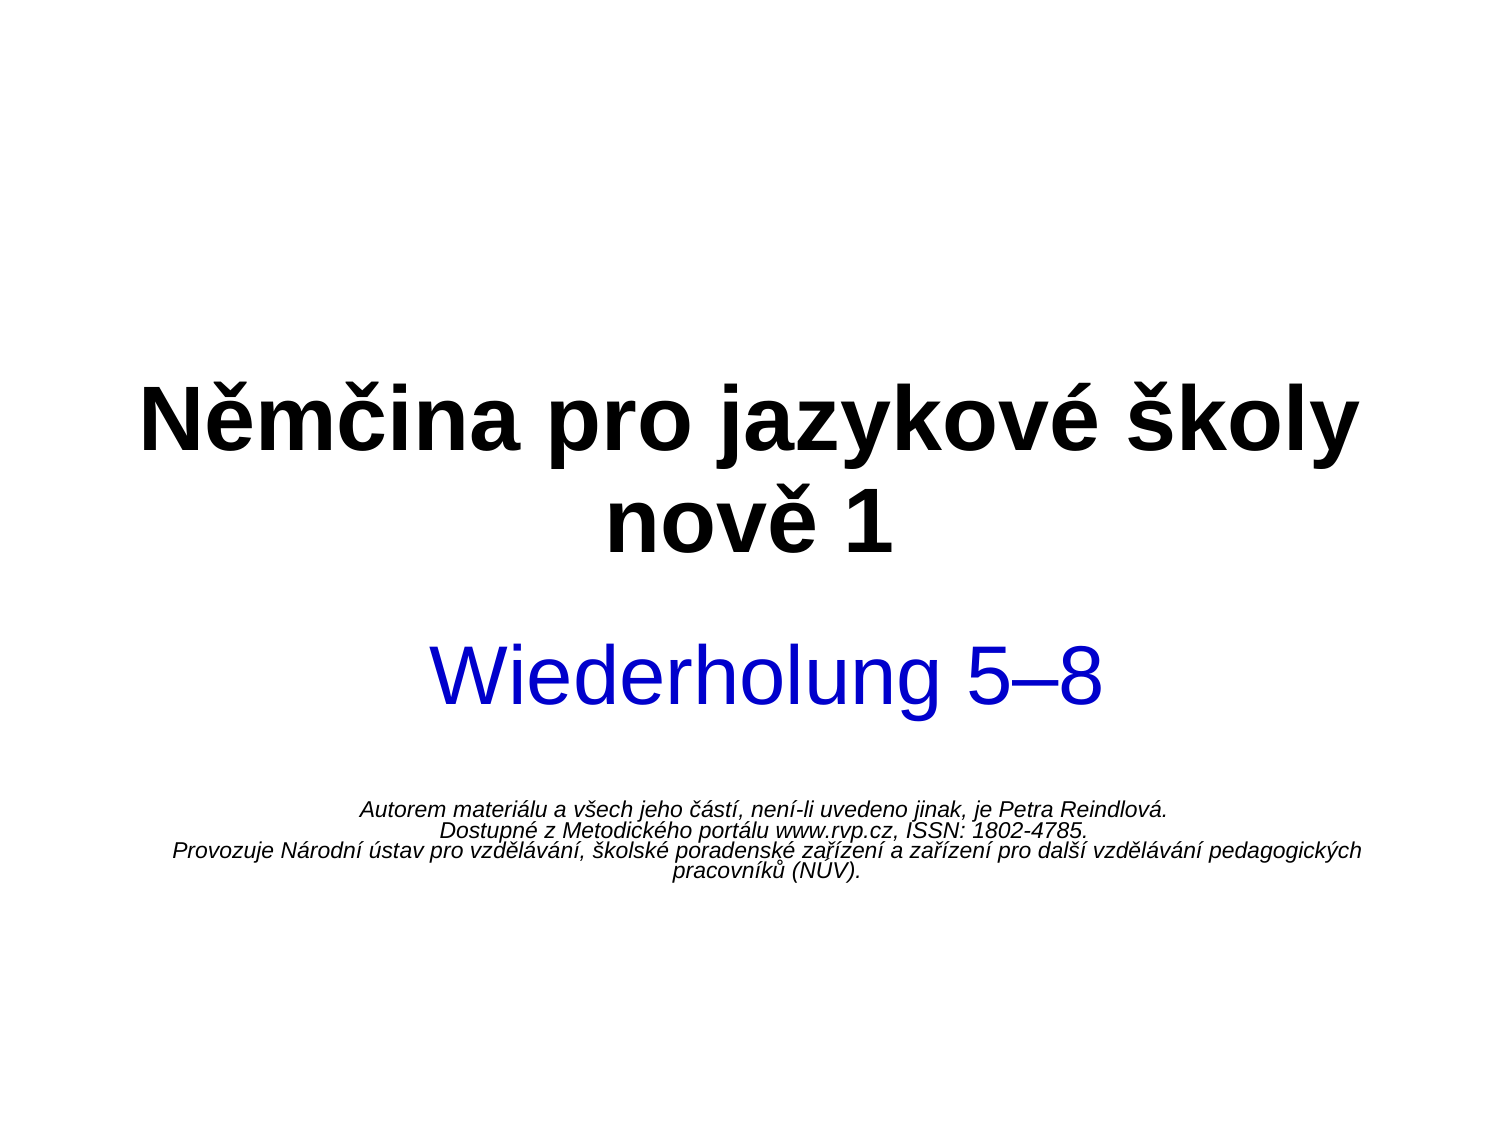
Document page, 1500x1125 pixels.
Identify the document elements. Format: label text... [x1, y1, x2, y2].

text_box Wiederholung 5–8 Autorem materiálu a všech jeho částí, není-li uvedeno jinak, je Petra Reindlová. Dostupné z Metodického portálu www.rvp.cz, ISSN: 1802-4785. Provozuje Národní ústav pro vzdělávání, školské poradenské zařízení a zařízení pro další vzdělávání pedagogických pracovníků (NÚV). [135, 637, 1400, 937]
title Němčina pro jazykové školy nově 1 [112, 349, 1388, 591]
